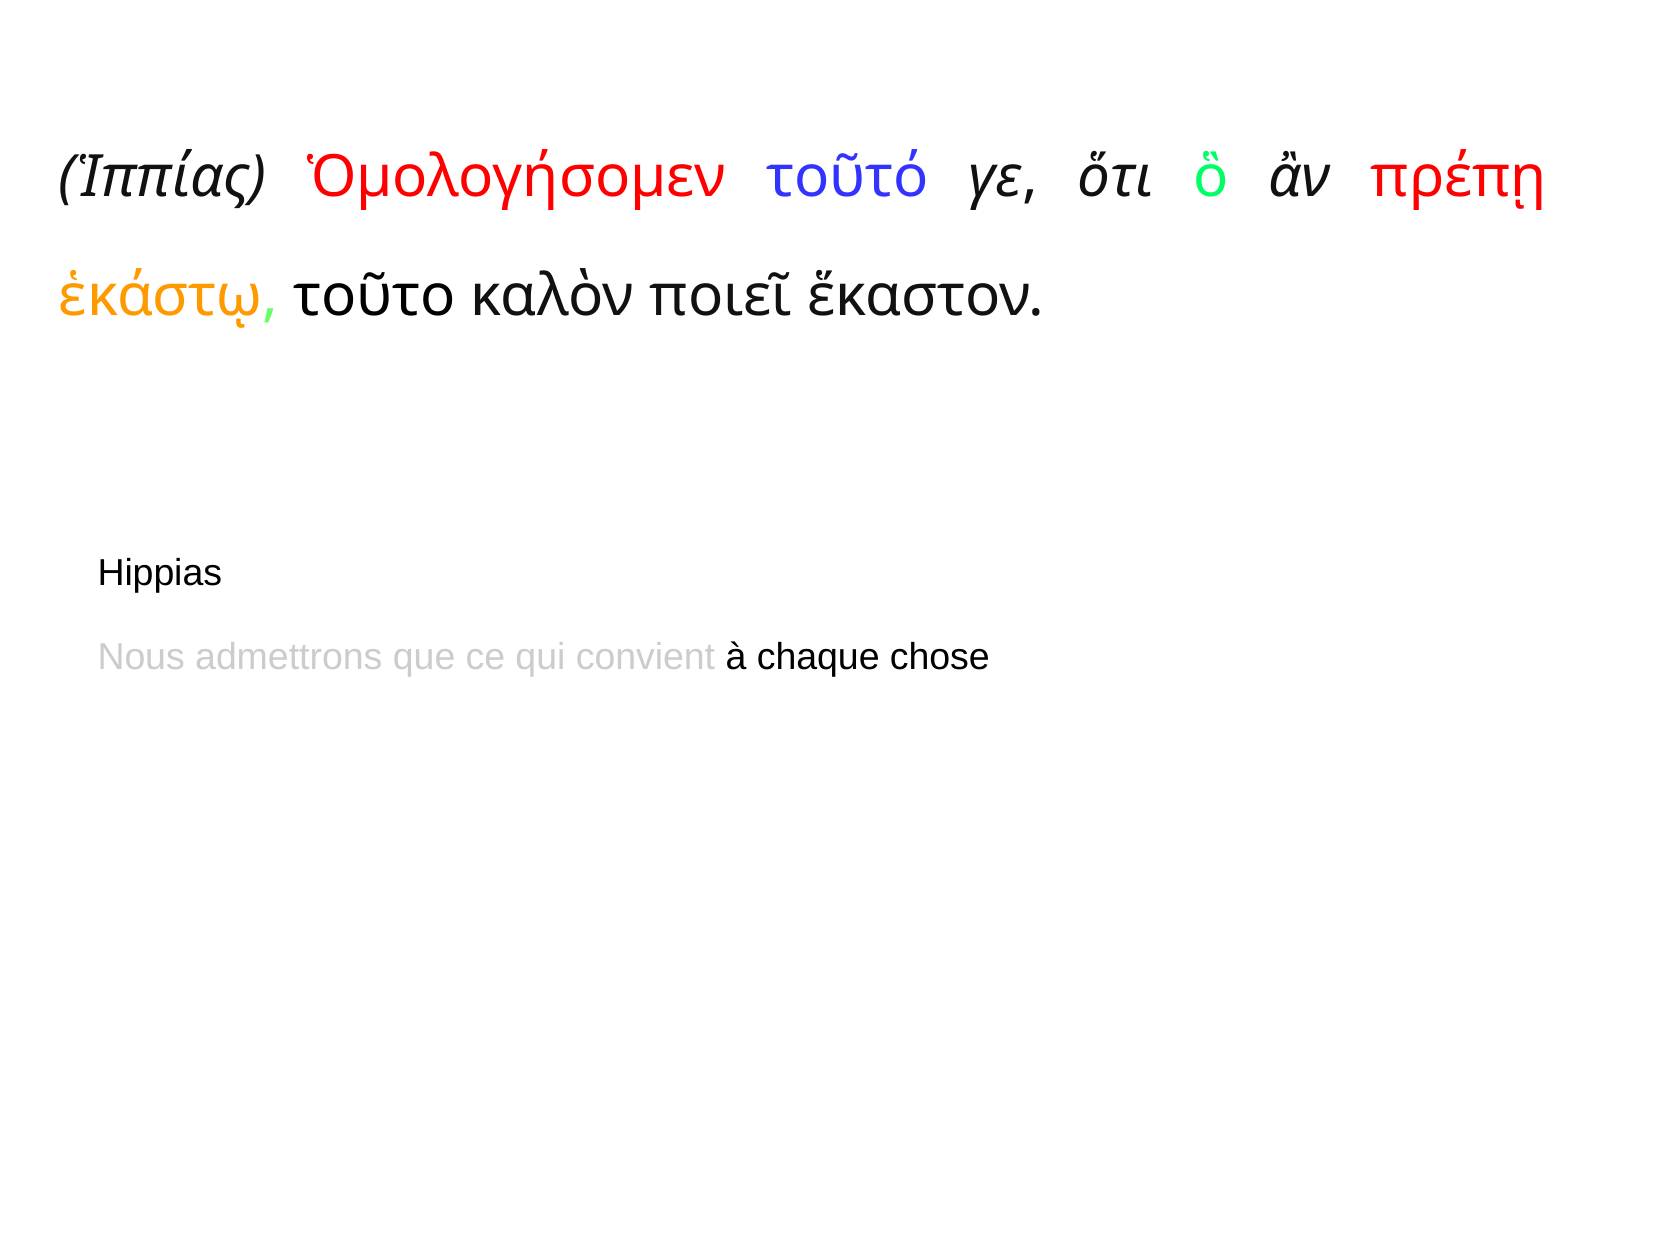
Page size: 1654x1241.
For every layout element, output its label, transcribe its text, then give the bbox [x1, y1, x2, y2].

text_box Hippias Nous admettrons que ce qui convient à chaque chose [82, 544, 1489, 686]
list (Ἱππίας) Ὁμολογήσομεν τοῦτό γε, ὅτι ὃ ἂν πρέπῃ ἑκάστῳ, τοῦτο καλὸν ποιεῖ ἕκαστον. [59, 94, 1548, 1086]
